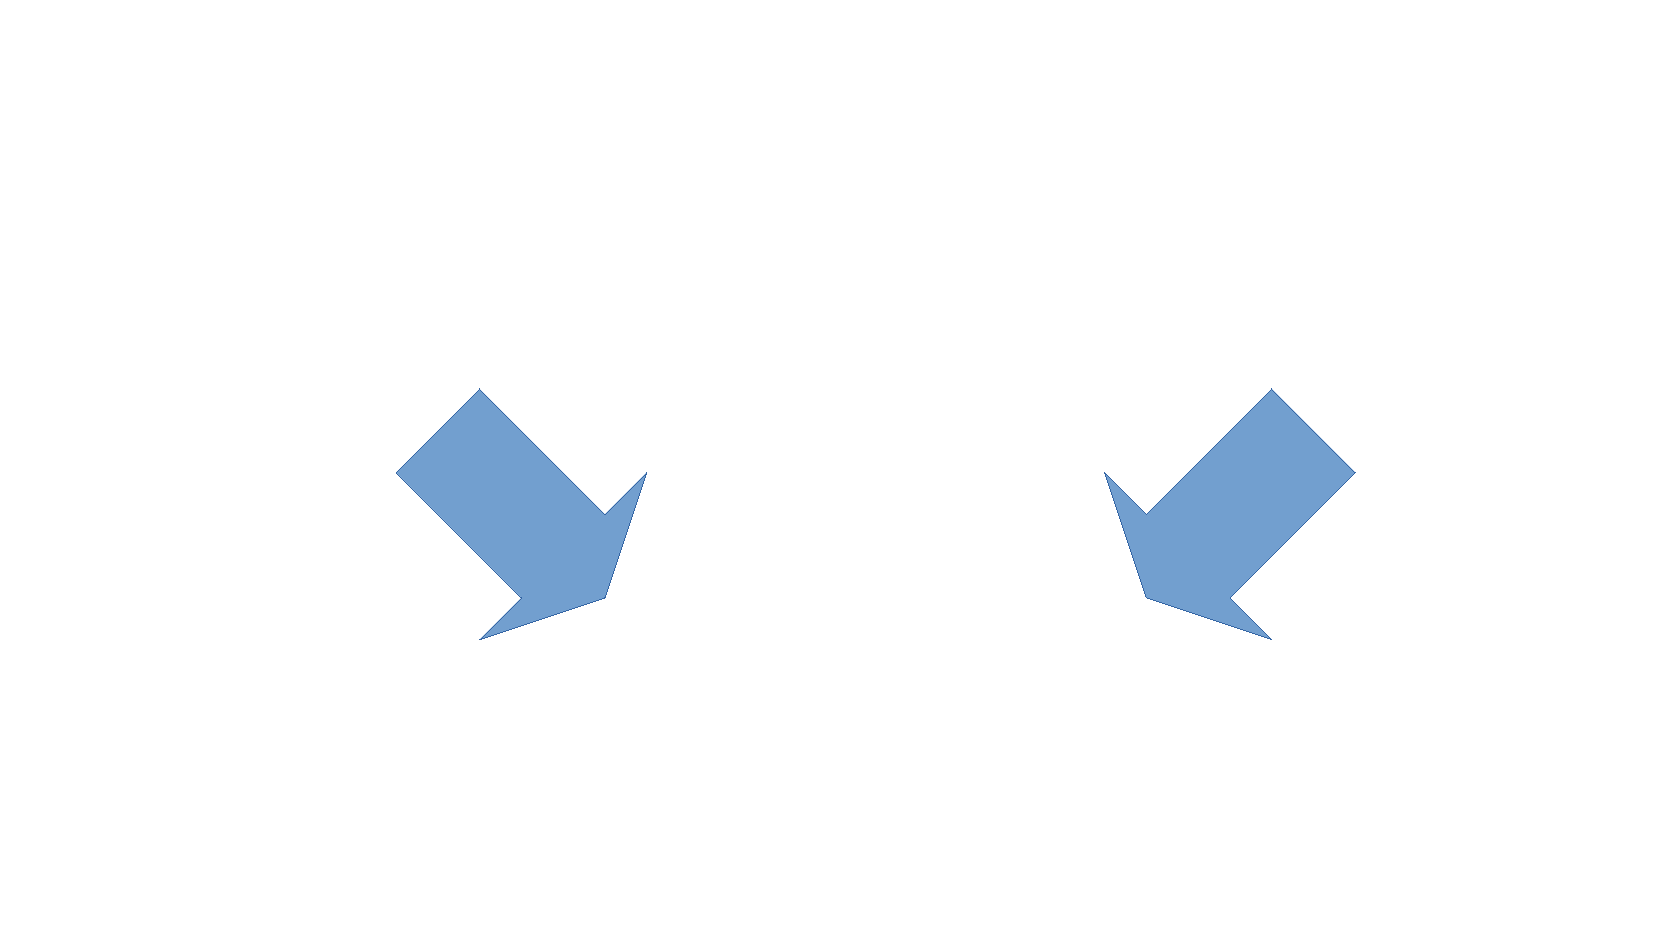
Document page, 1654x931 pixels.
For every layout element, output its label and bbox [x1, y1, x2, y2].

text_box [396, 388, 647, 640]
text_box [1104, 388, 1356, 640]
